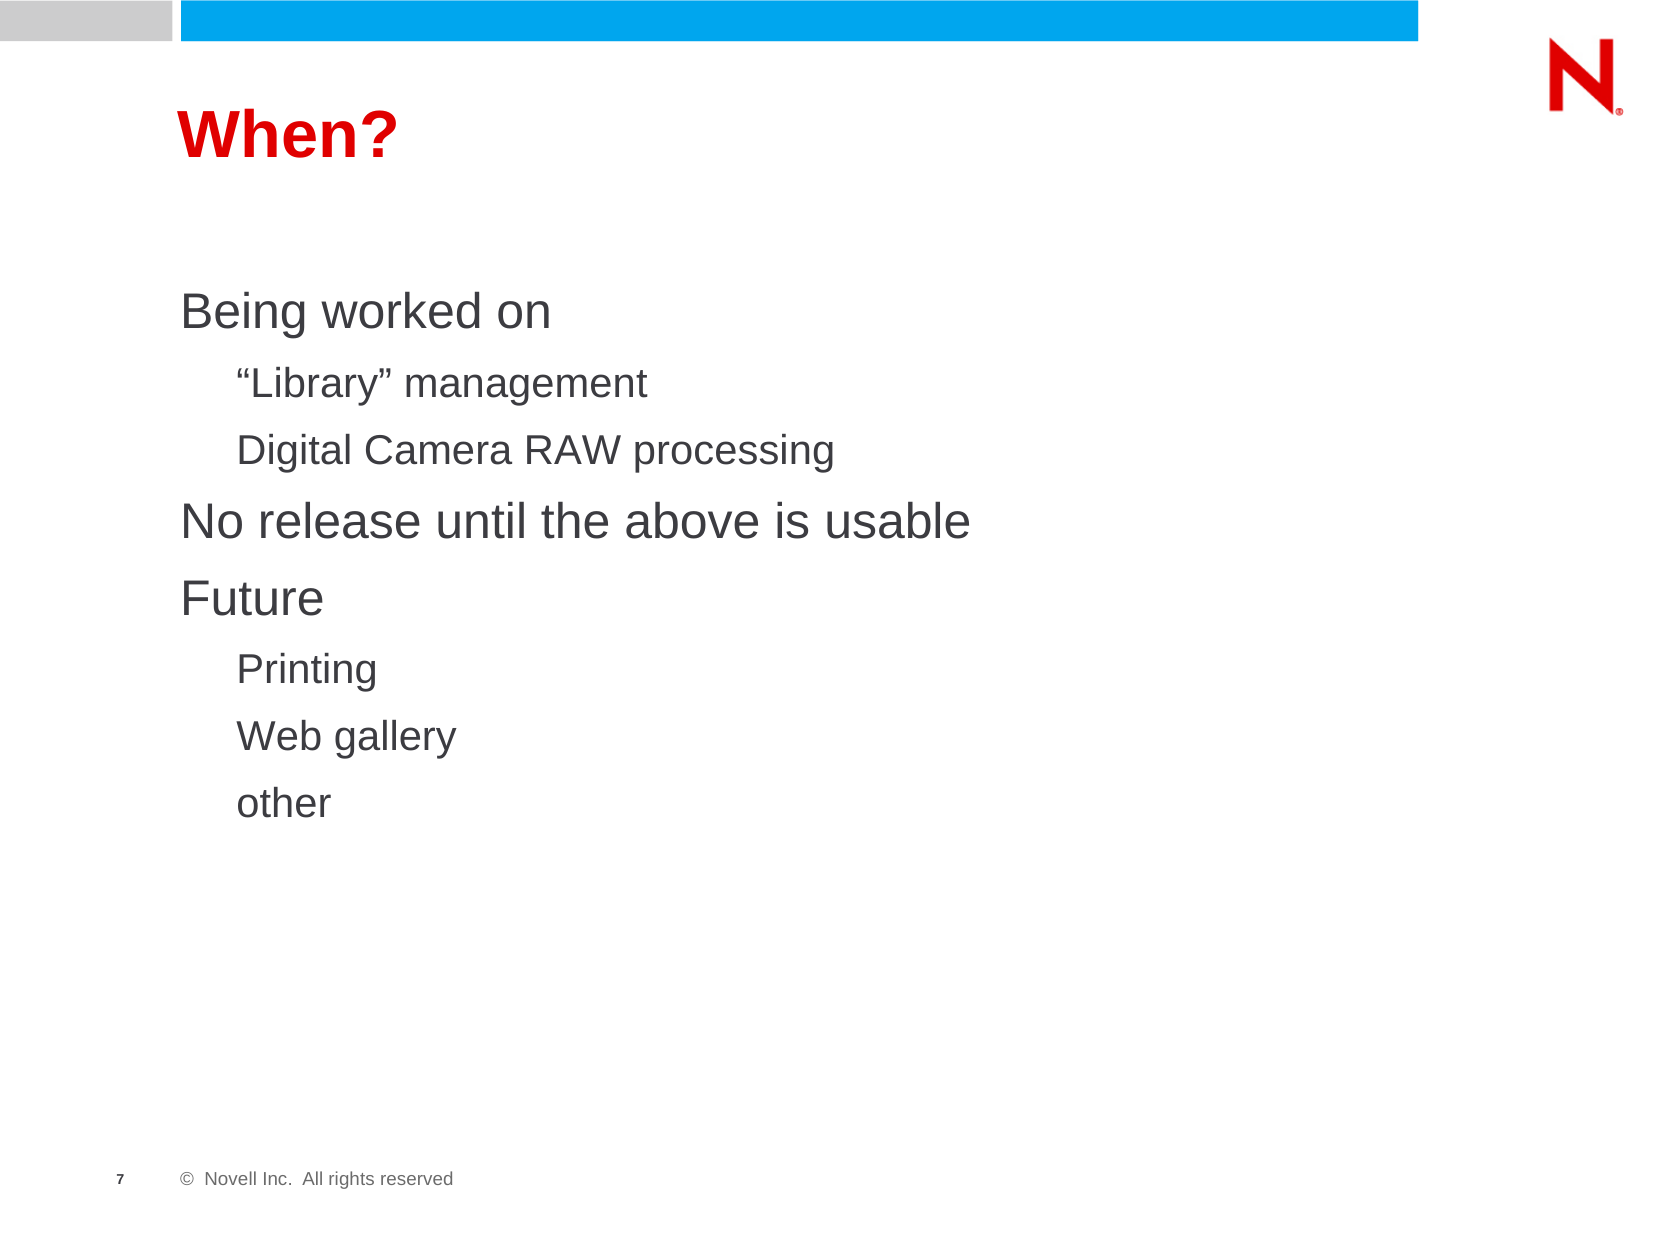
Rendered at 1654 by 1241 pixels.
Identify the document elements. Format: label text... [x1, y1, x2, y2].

title When? [177, 46, 1525, 226]
picture [1547, 35, 1624, 117]
list Being worked on “Library” management Digital Camera RAW processing No release until the above is usable Future Printing Web gallery other [180, 280, 1547, 1087]
